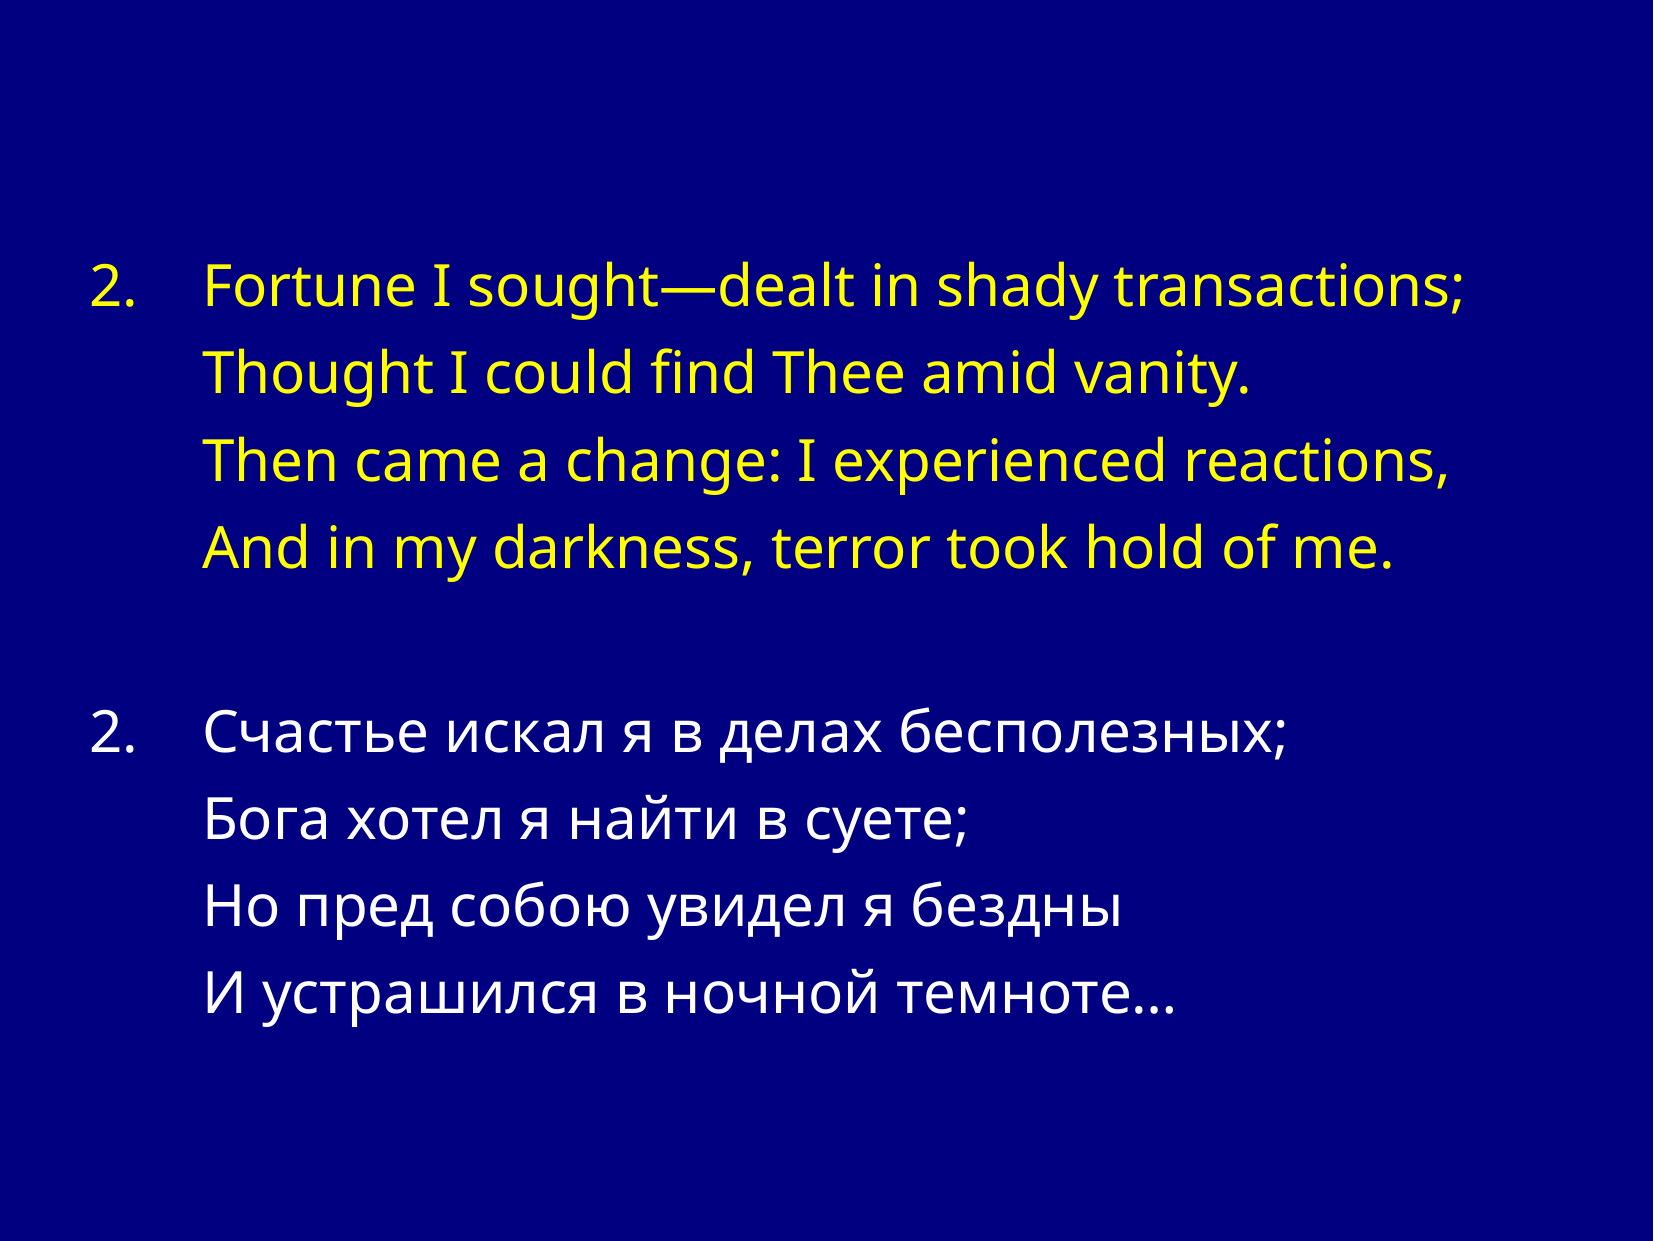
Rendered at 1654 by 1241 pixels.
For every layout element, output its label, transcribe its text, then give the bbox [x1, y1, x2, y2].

text_box 2. Fortune I sought—dealt in shady transactions; Thought I could find Thee amid vanity. Then came a change: I experienced reactions, And in my darkness, terror took hold of me. [75, 150, 1653, 638]
text_box 2. Счастье искал я в делах бесполезных; Бога хотел я найти в суете; Но пред собою увидел я бездны И устрашился в ночной темноте… [75, 675, 1576, 1163]
